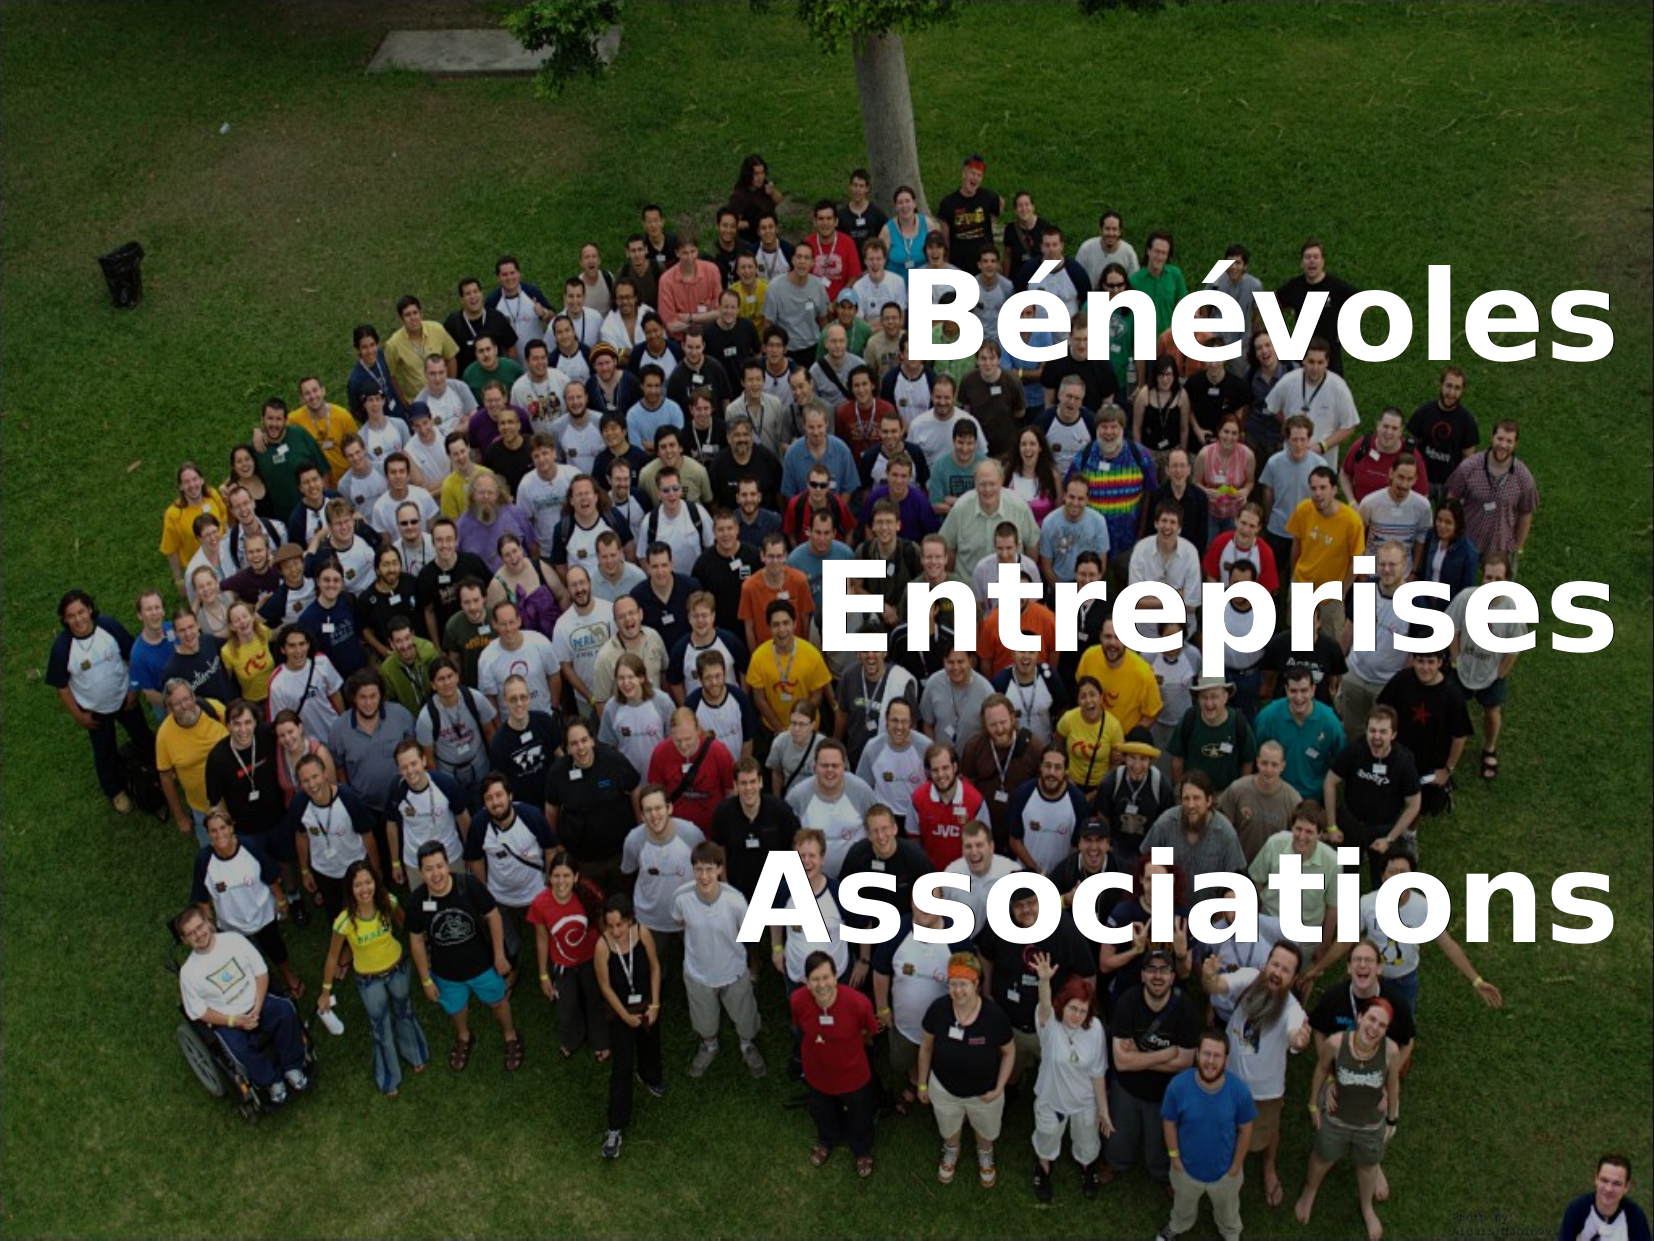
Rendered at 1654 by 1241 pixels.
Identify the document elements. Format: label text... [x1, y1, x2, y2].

picture [0, 0, 1654, 1241]
text_box Bénévoles Entreprises Associations [25, 236, 1636, 980]
